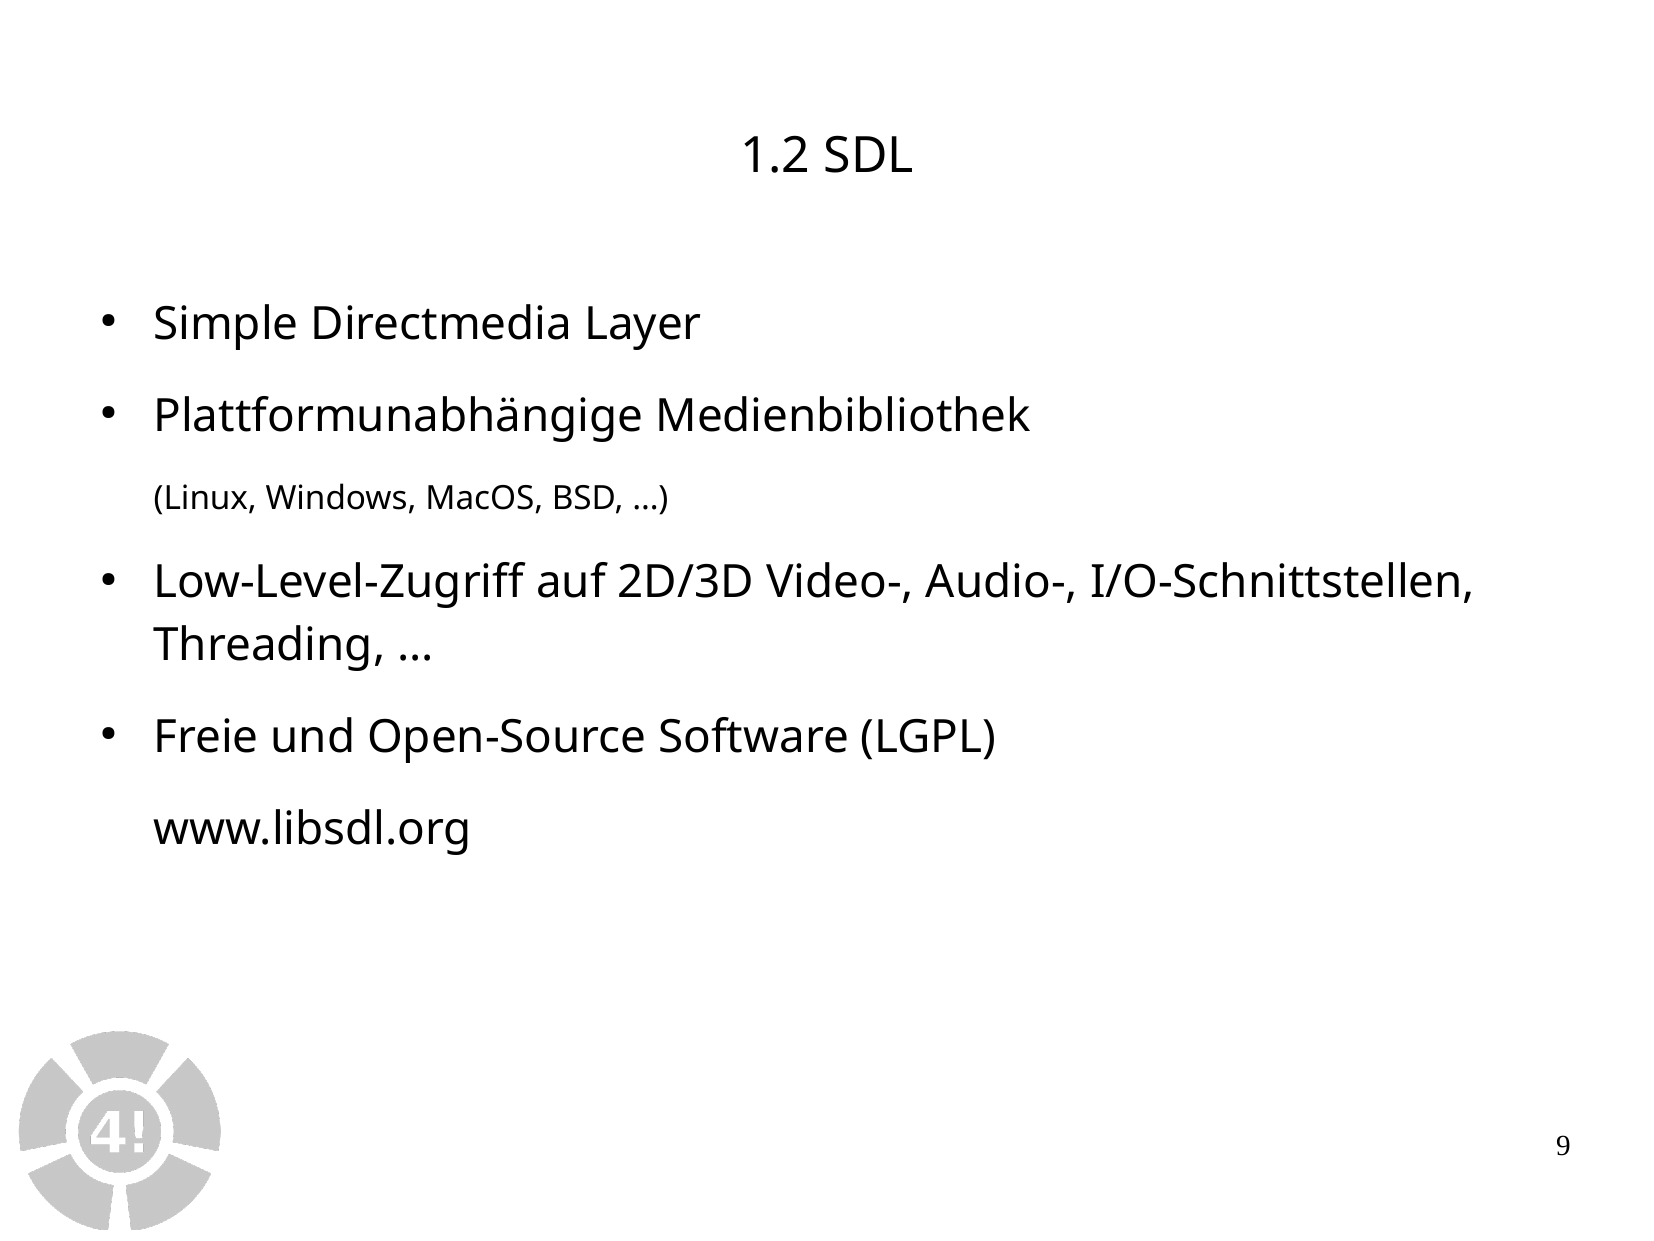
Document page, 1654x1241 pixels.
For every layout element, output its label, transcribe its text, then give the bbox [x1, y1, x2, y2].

picture [11, 1031, 226, 1230]
list Simple Directmedia Layer Plattformunabhängige Medienbibliothek (Linux, Windows, MacOS, BSD, …) Low-Level-Zugriff auf 2D/3D Video-, Audio-, I/O-Schnittstellen, Threading, ... Freie und Open-Source Software (LGPL) www.libsdl.org [82, 290, 1571, 1109]
title 1.2 SDL [82, 49, 1571, 257]
